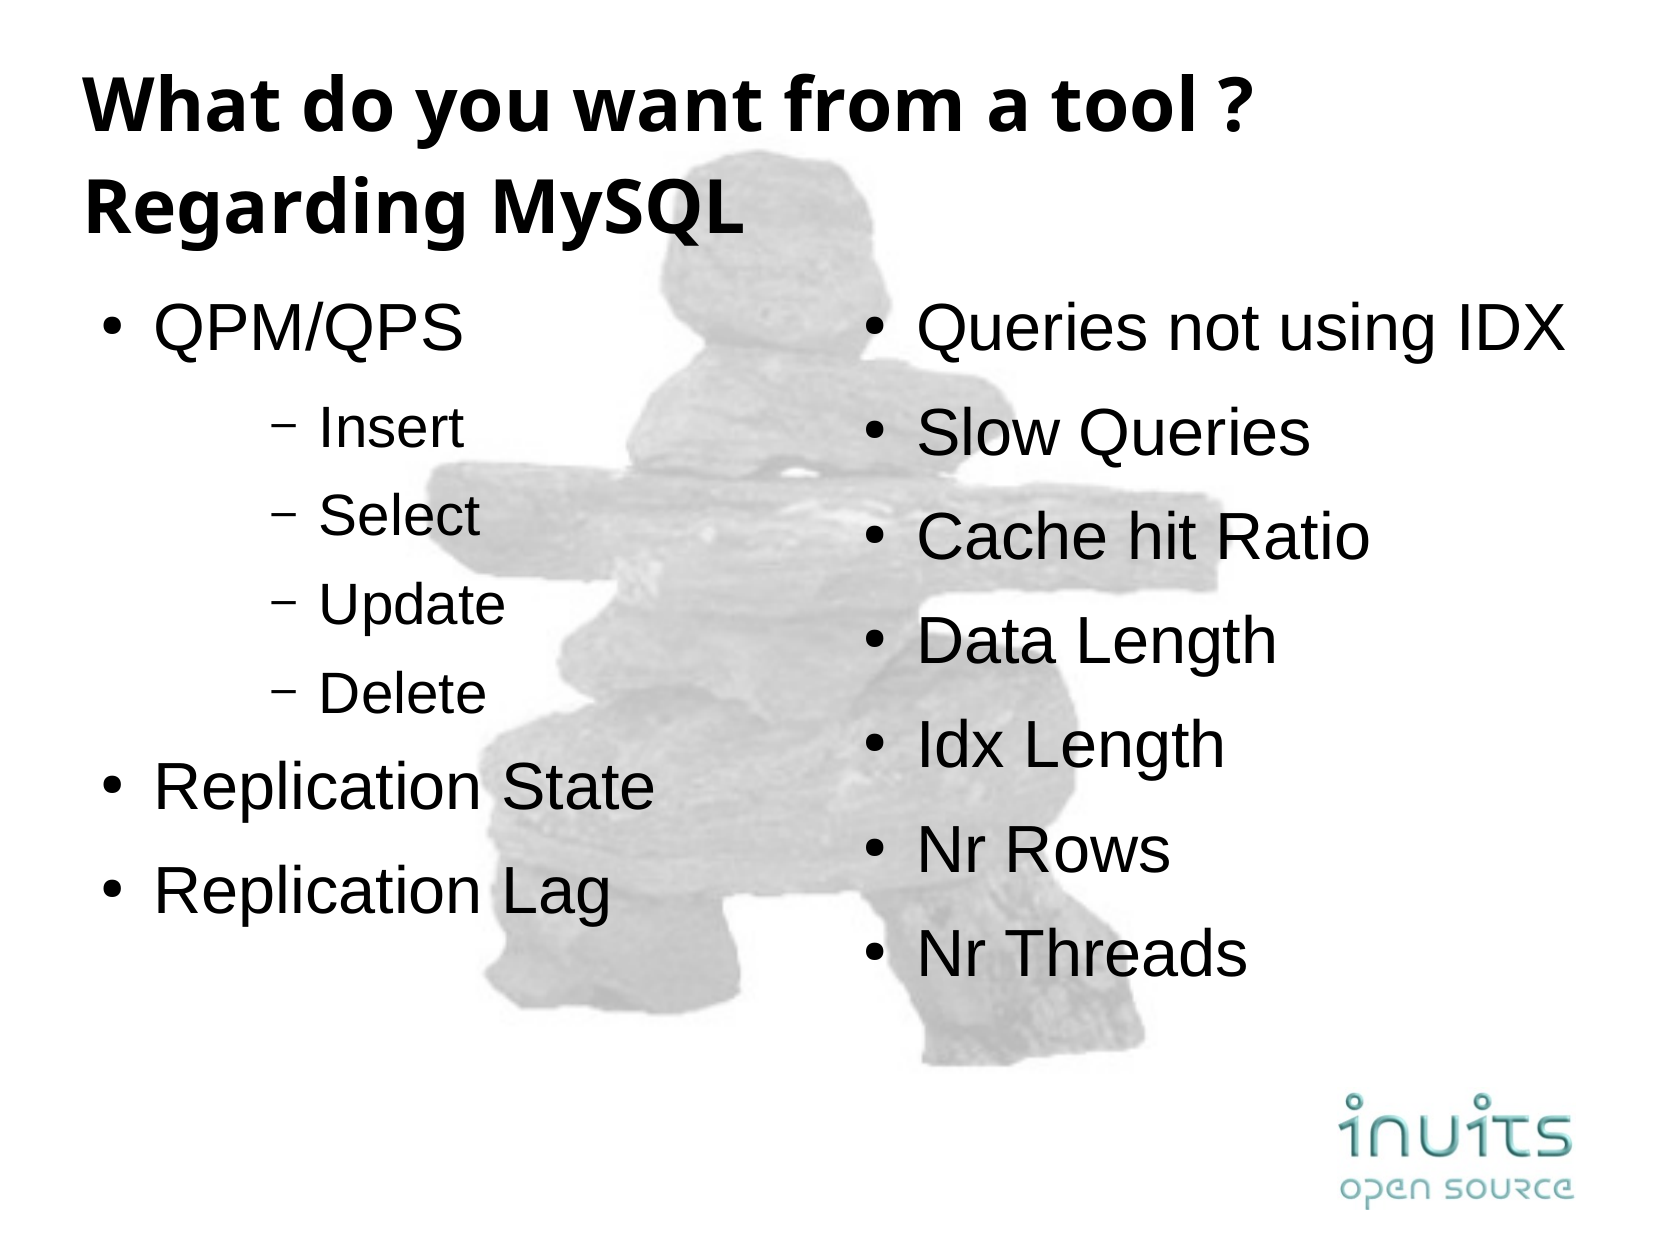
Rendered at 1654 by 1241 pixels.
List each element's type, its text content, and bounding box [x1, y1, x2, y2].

list Queries not using IDX Slow Queries Cache hit Ratio Data Length Idx Length Nr Rows Nr Threads [845, 290, 1572, 1162]
list QPM/QPS Insert Select Update Delete Replication State Replication Lag [82, 290, 809, 1209]
title What do you want from a tool ? Regarding MySQL [82, 49, 1571, 257]
picture [337, 257, 1298, 1120]
picture [1337, 1087, 1576, 1210]
